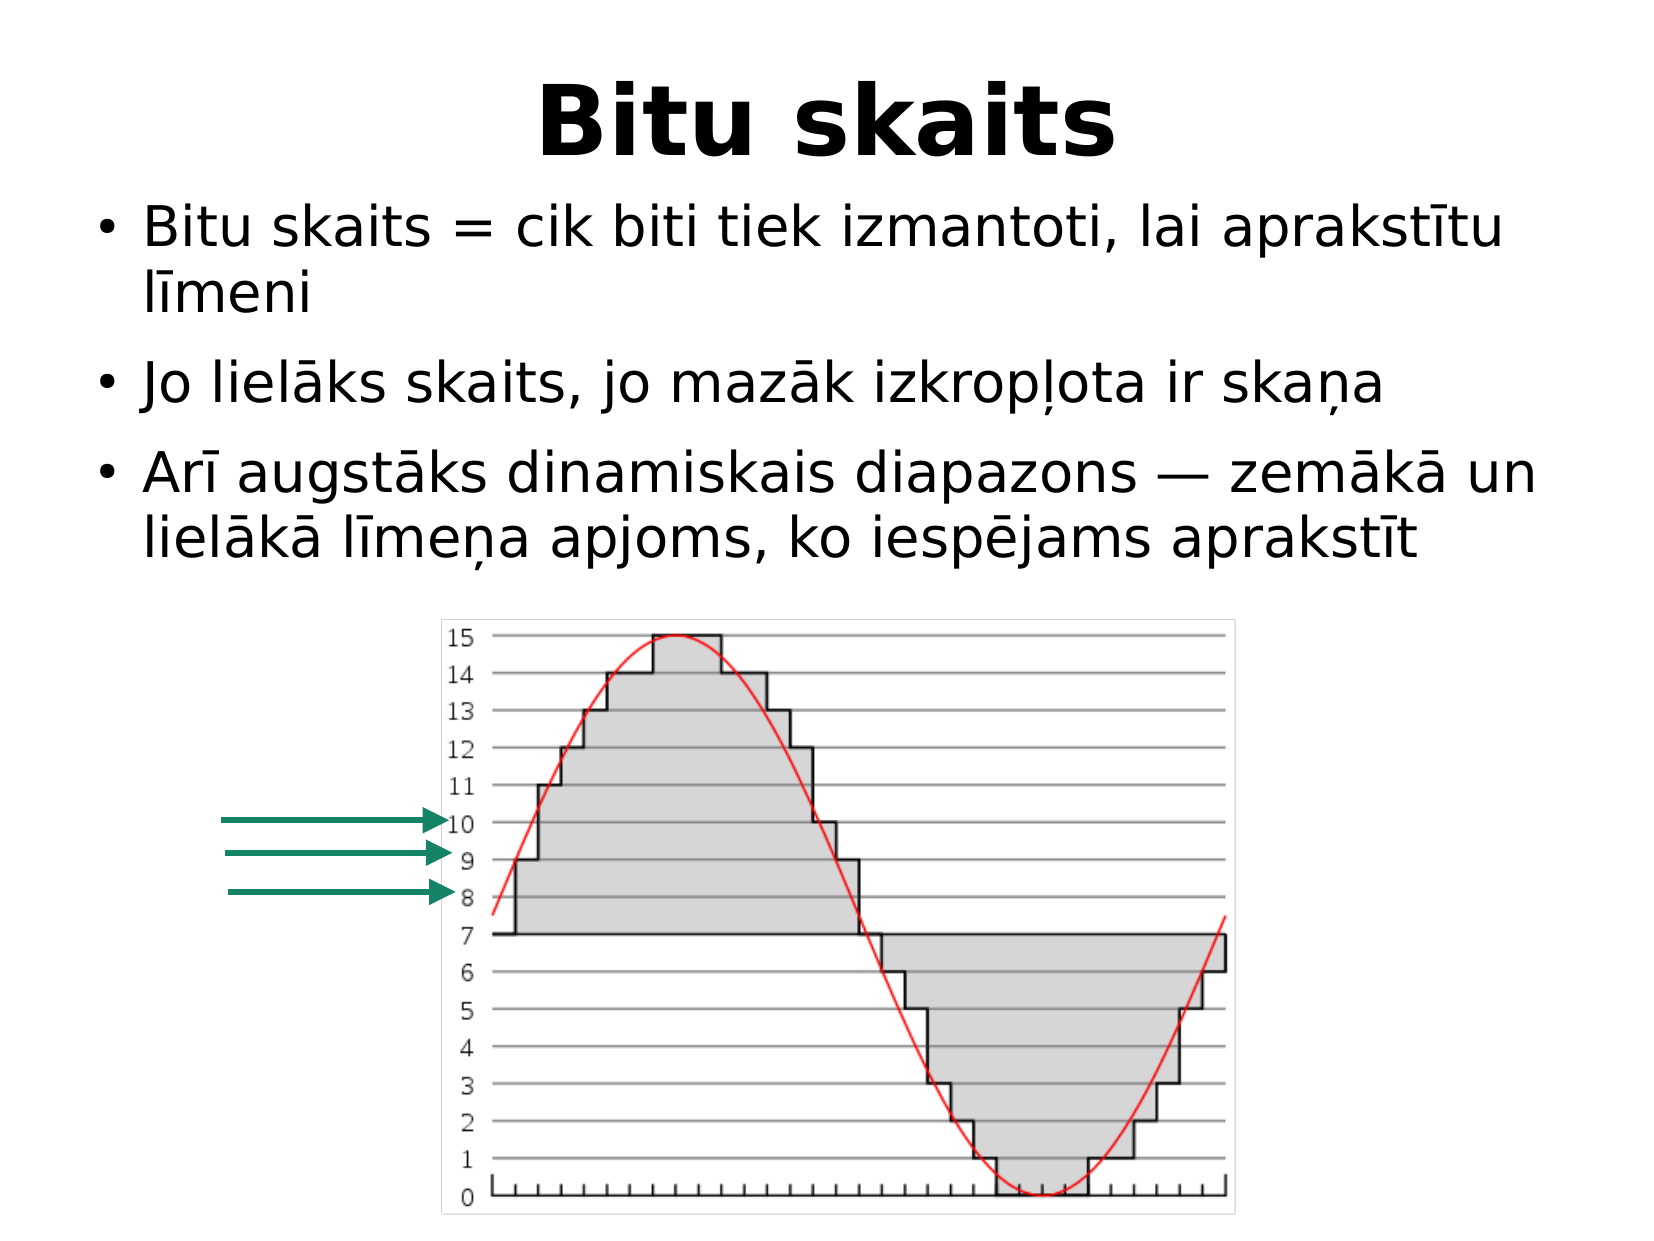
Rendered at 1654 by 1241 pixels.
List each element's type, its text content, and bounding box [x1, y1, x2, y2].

title Bitu skaits [82, 49, 1571, 195]
picture [440, 618, 1237, 1216]
list Bitu skaits = cik biti tiek izmantoti, lai aprakstītu līmeni Jo lielāks skaits, jo mazāk izkropļota ir skaņa Arī augstāks dinamiskais diapazons — zemākā un lielākā līmeņa apjoms, ko iespējams aprakstīt [82, 195, 1571, 619]
